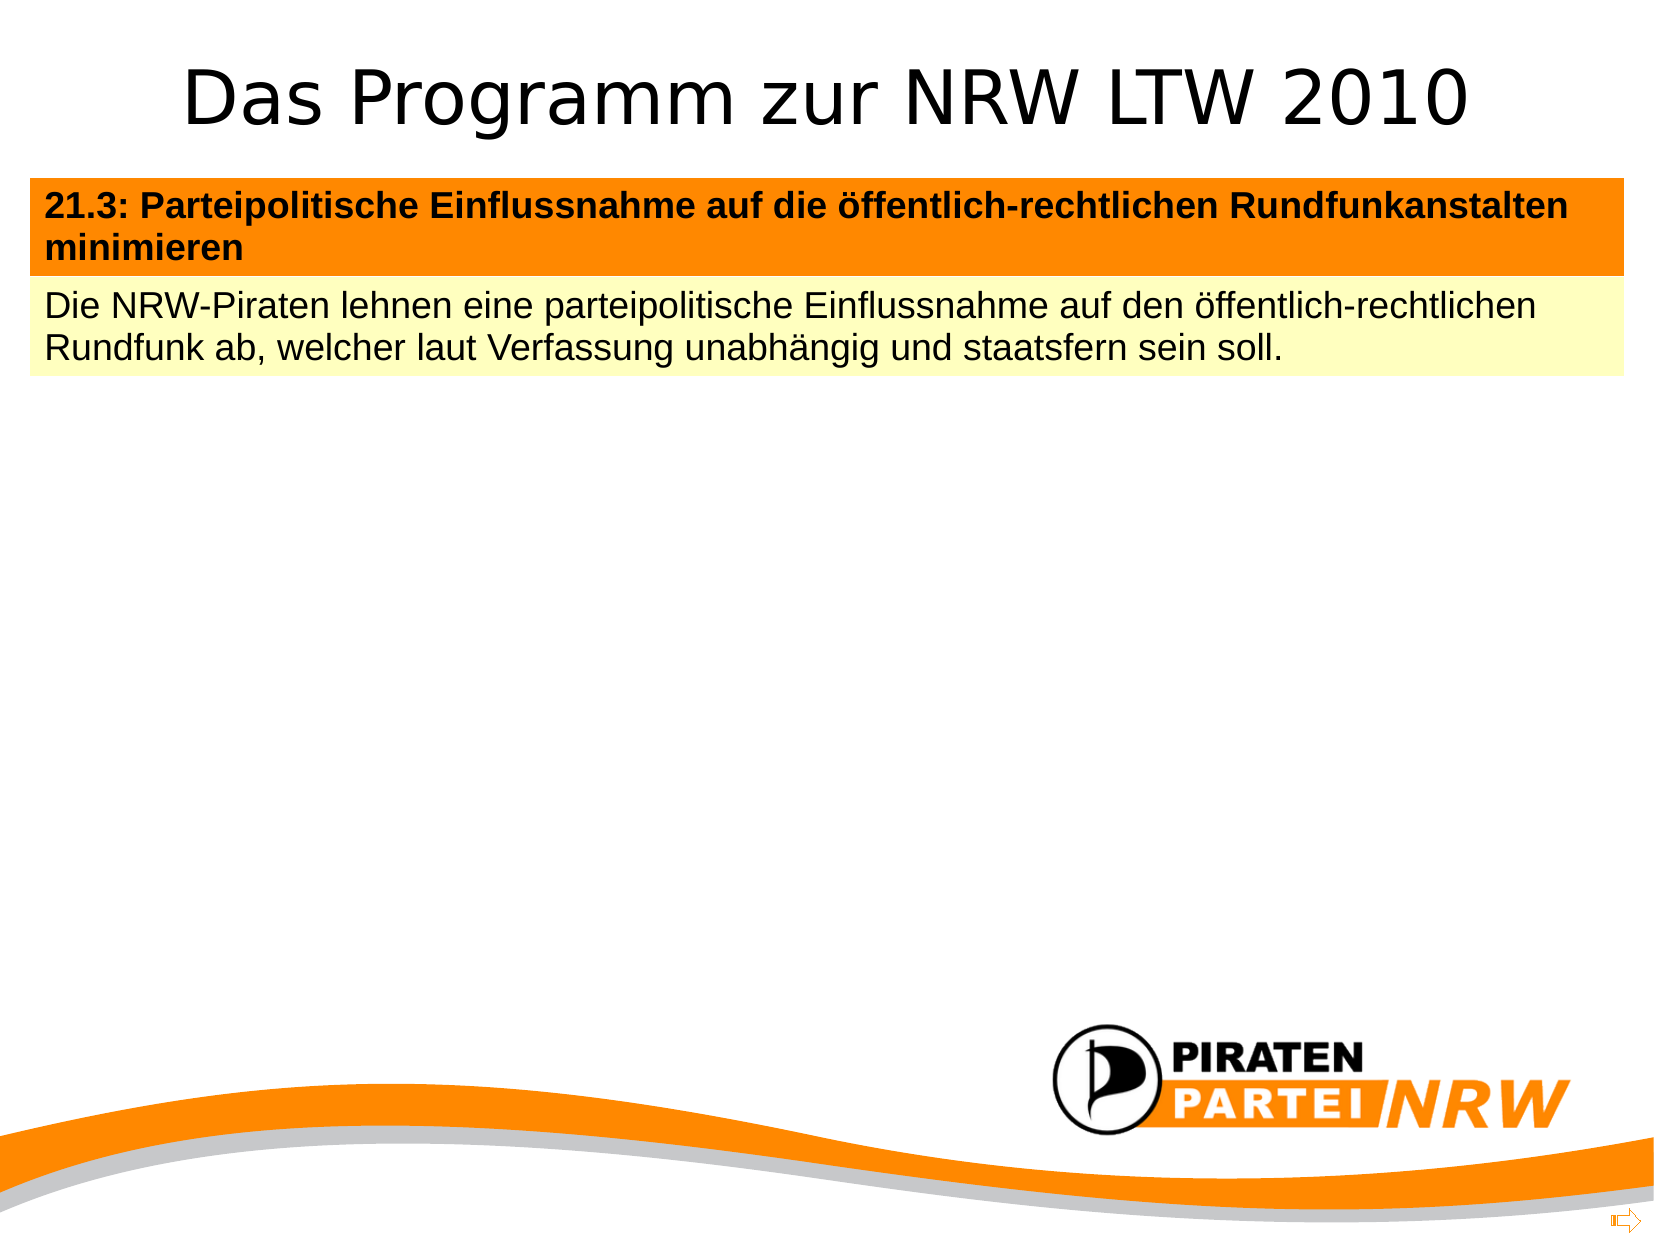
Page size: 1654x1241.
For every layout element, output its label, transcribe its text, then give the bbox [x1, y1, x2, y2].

table_header 21.3: Parteipolitische Einflussnahme auf die öffentlich-rechtlichen Rundfunkanstalten minimieren [30, 178, 1624, 276]
table_cell Die NRW-Piraten lehnen eine parteipolitische Einflussnahme auf den öffentlich-rechtlichen Rundfunk ab, welcher laut Verfassung unabhängig und staatsfern sein soll. [30, 277, 1624, 376]
picture [1045, 1021, 1579, 1140]
title Das Programm zur NRW LTW 2010 [82, 54, 1571, 143]
